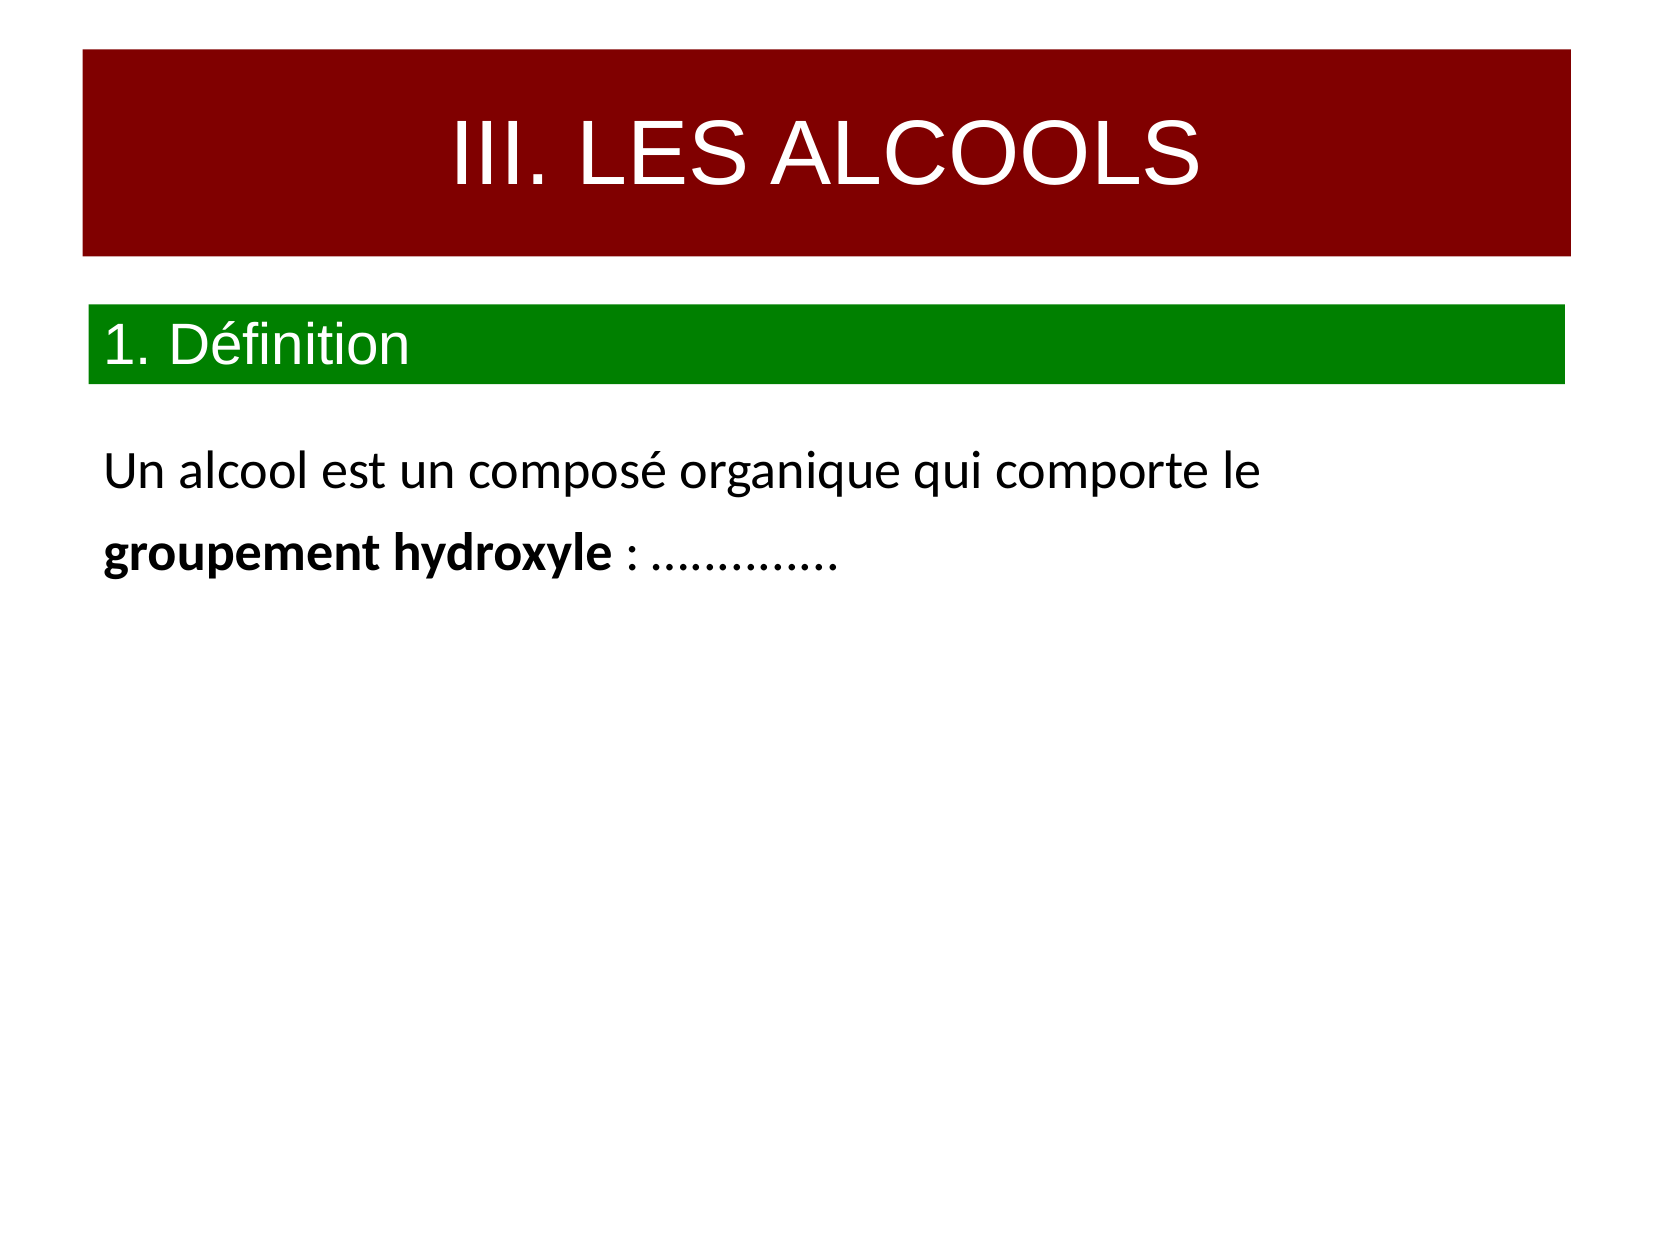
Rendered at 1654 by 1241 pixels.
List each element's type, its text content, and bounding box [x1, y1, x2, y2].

text_box 1. Définition [88, 304, 1565, 384]
title III. LES ALCOOLS [82, 49, 1571, 257]
text_box Un alcool est un composé organique qui comporte le groupement hydroxyle : …........... [88, 413, 1536, 1093]
